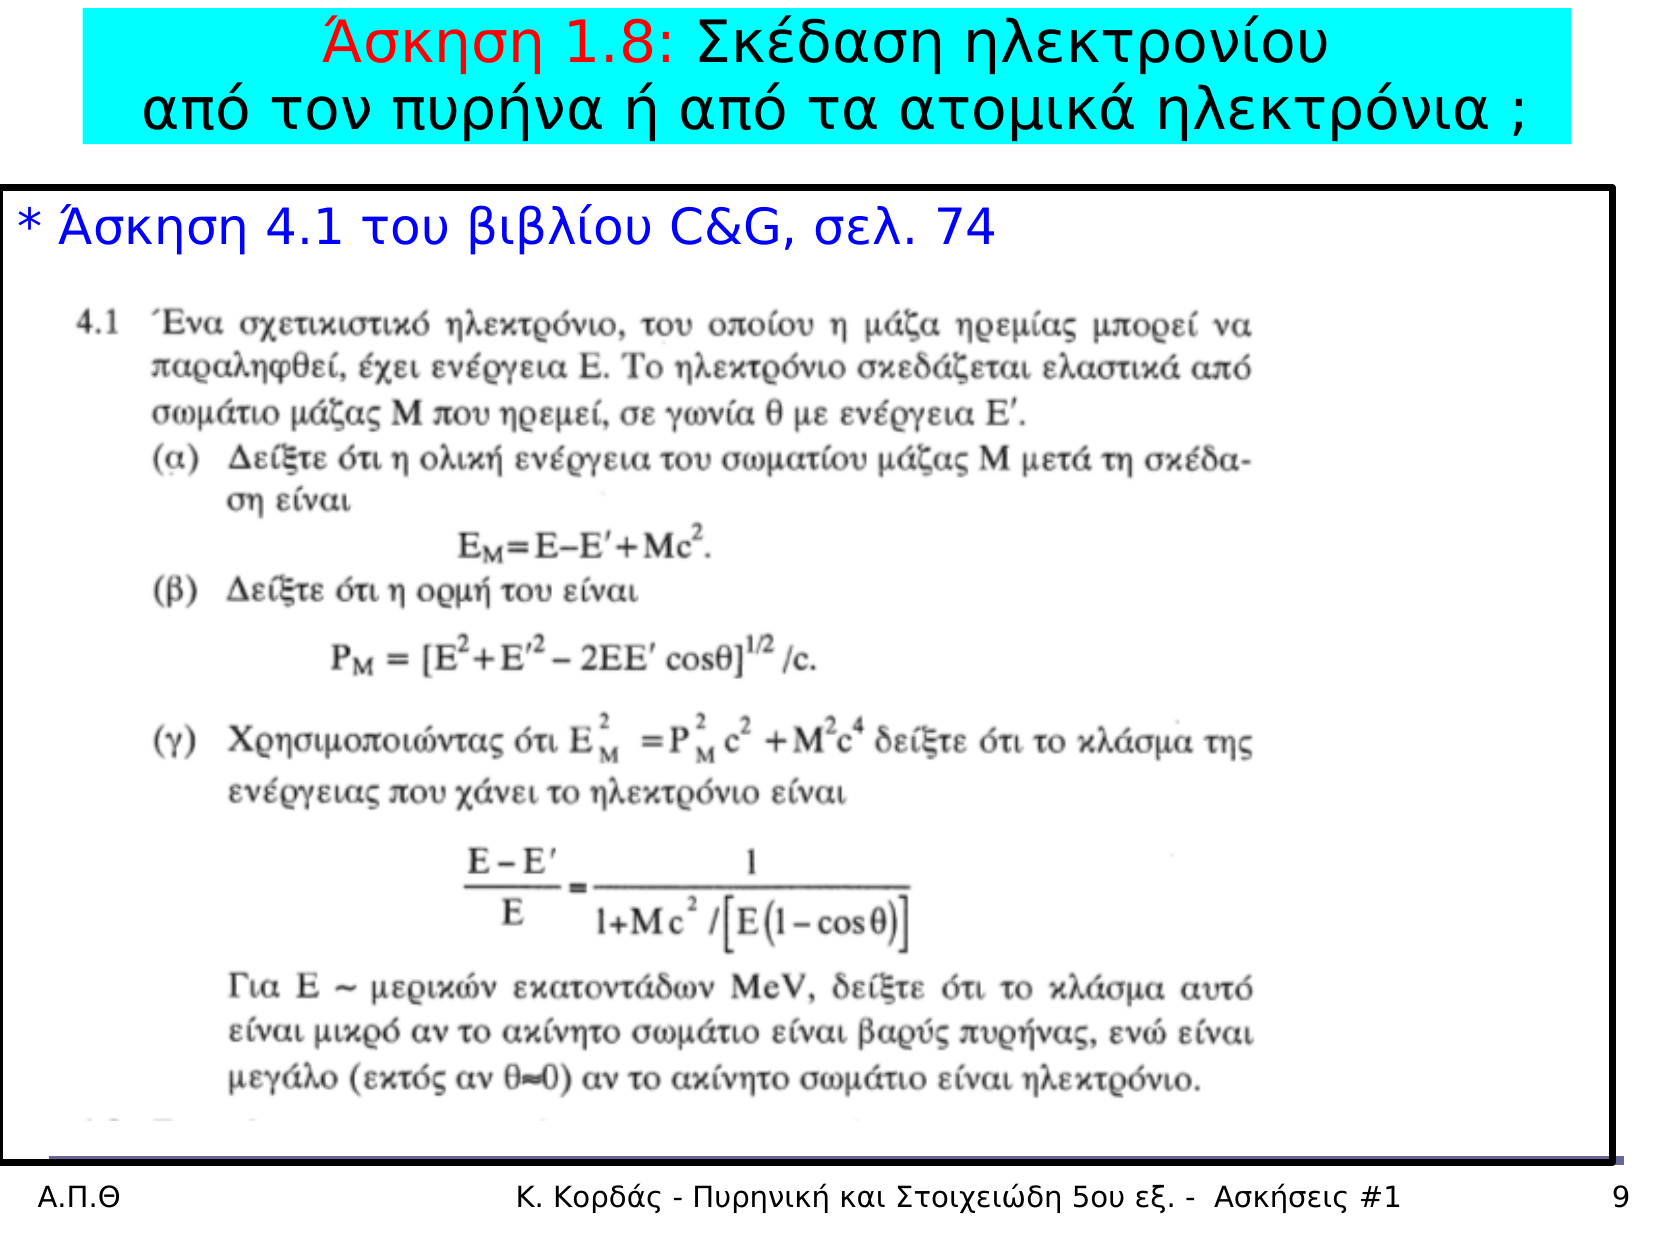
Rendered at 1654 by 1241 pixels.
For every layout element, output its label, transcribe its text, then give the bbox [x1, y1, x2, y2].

text_box * Άσκηση 4.1 του βιβλίου C&G, σελ. 74 [0, 187, 1613, 1163]
picture [65, 295, 1271, 1121]
title Άσκηση 1.8: Σκέδαση ηλεκτρονίου από τον πυρήνα ή από τα ατομικά ηλεκτρόνια ; [82, 8, 1571, 145]
